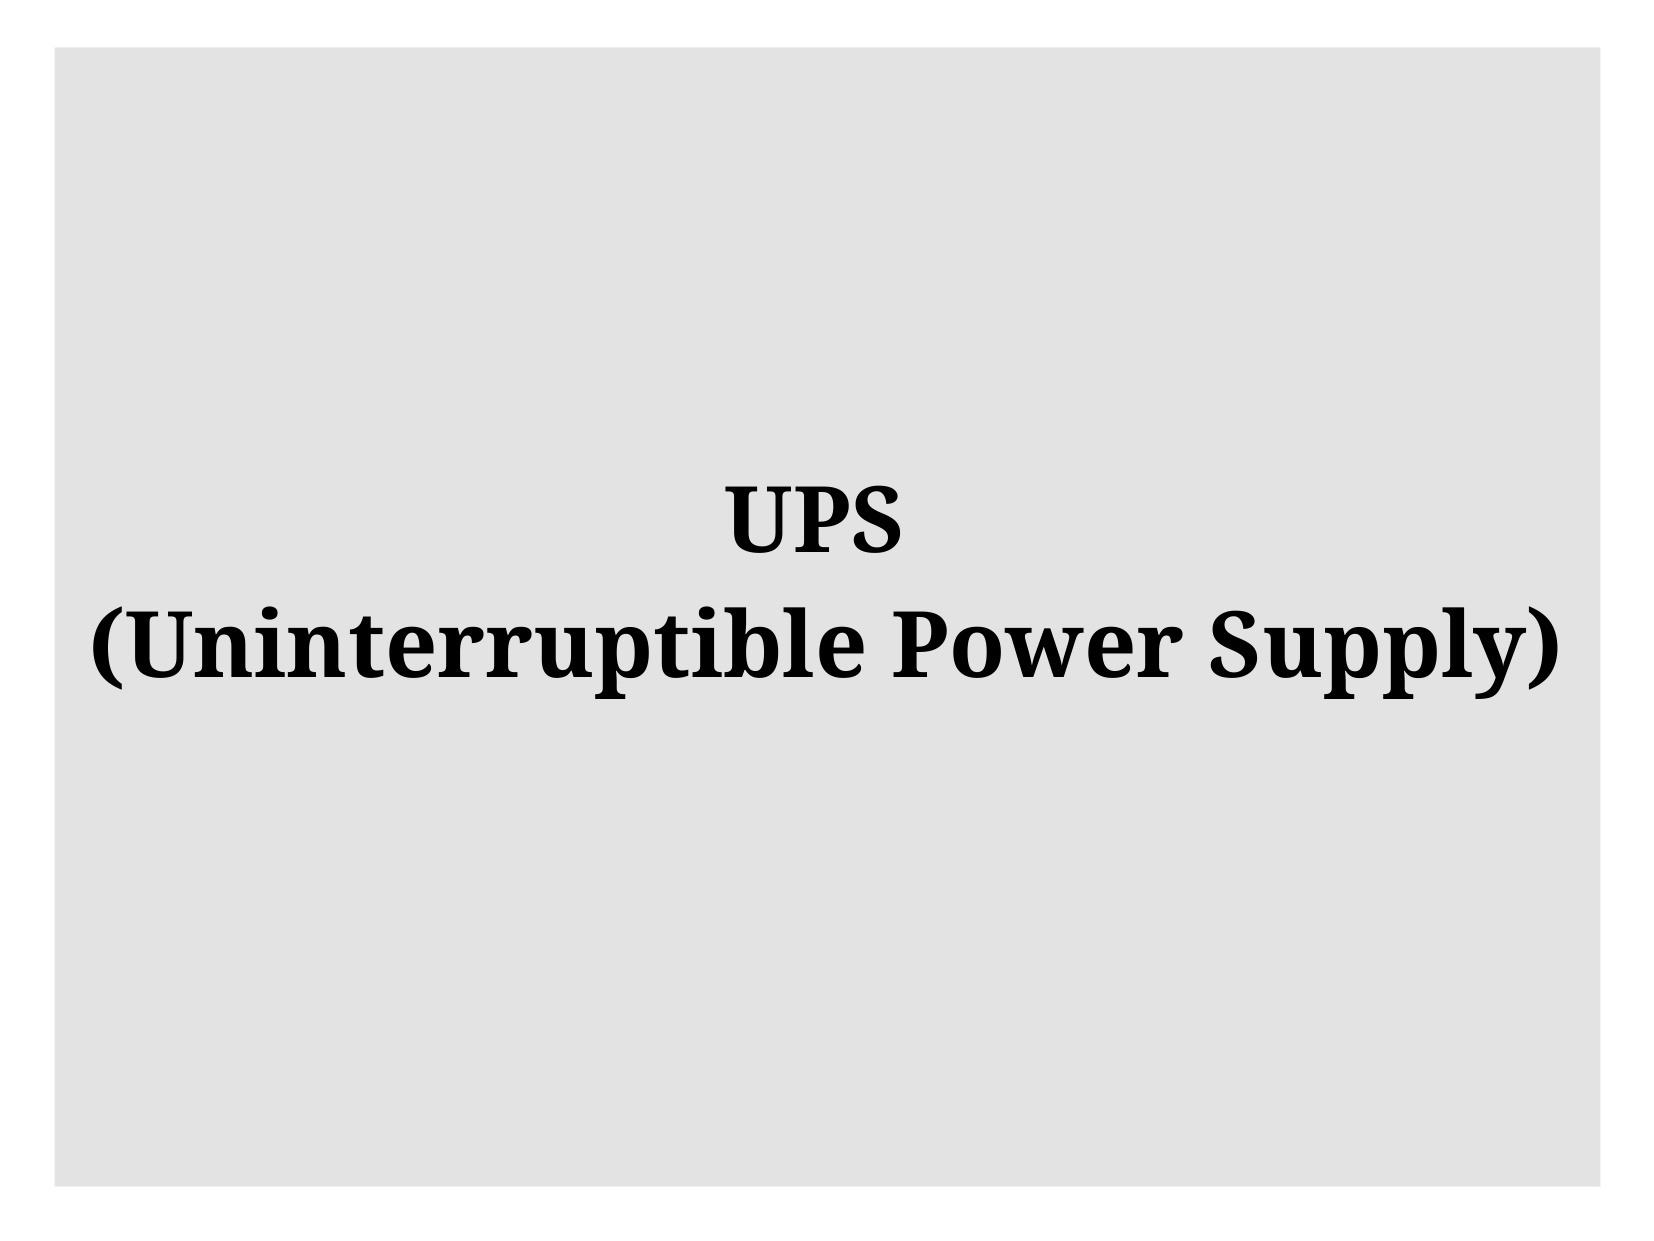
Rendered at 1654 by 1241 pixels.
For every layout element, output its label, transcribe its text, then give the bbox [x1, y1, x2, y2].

subtitle UPS (Uninterruptible Power Supply) [82, 49, 1571, 1109]
picture [0, 0, 1654, 1241]
